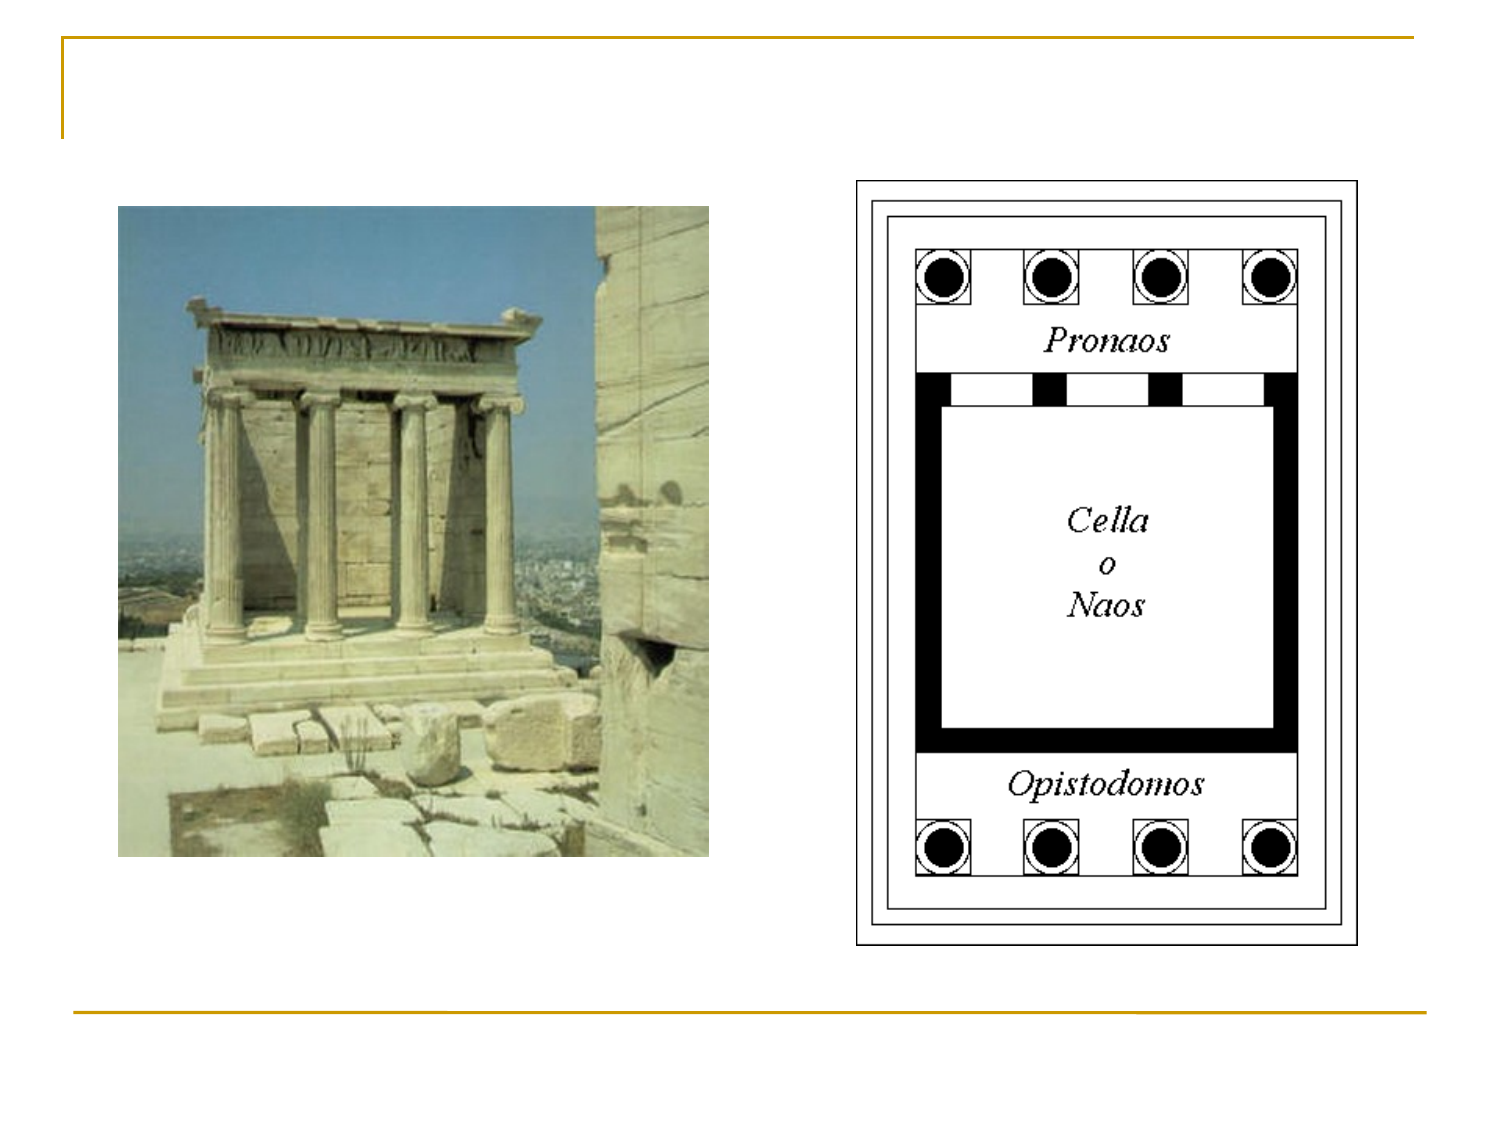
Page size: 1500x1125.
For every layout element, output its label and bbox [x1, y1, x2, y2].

picture [856, 180, 1358, 946]
picture [118, 206, 709, 857]
